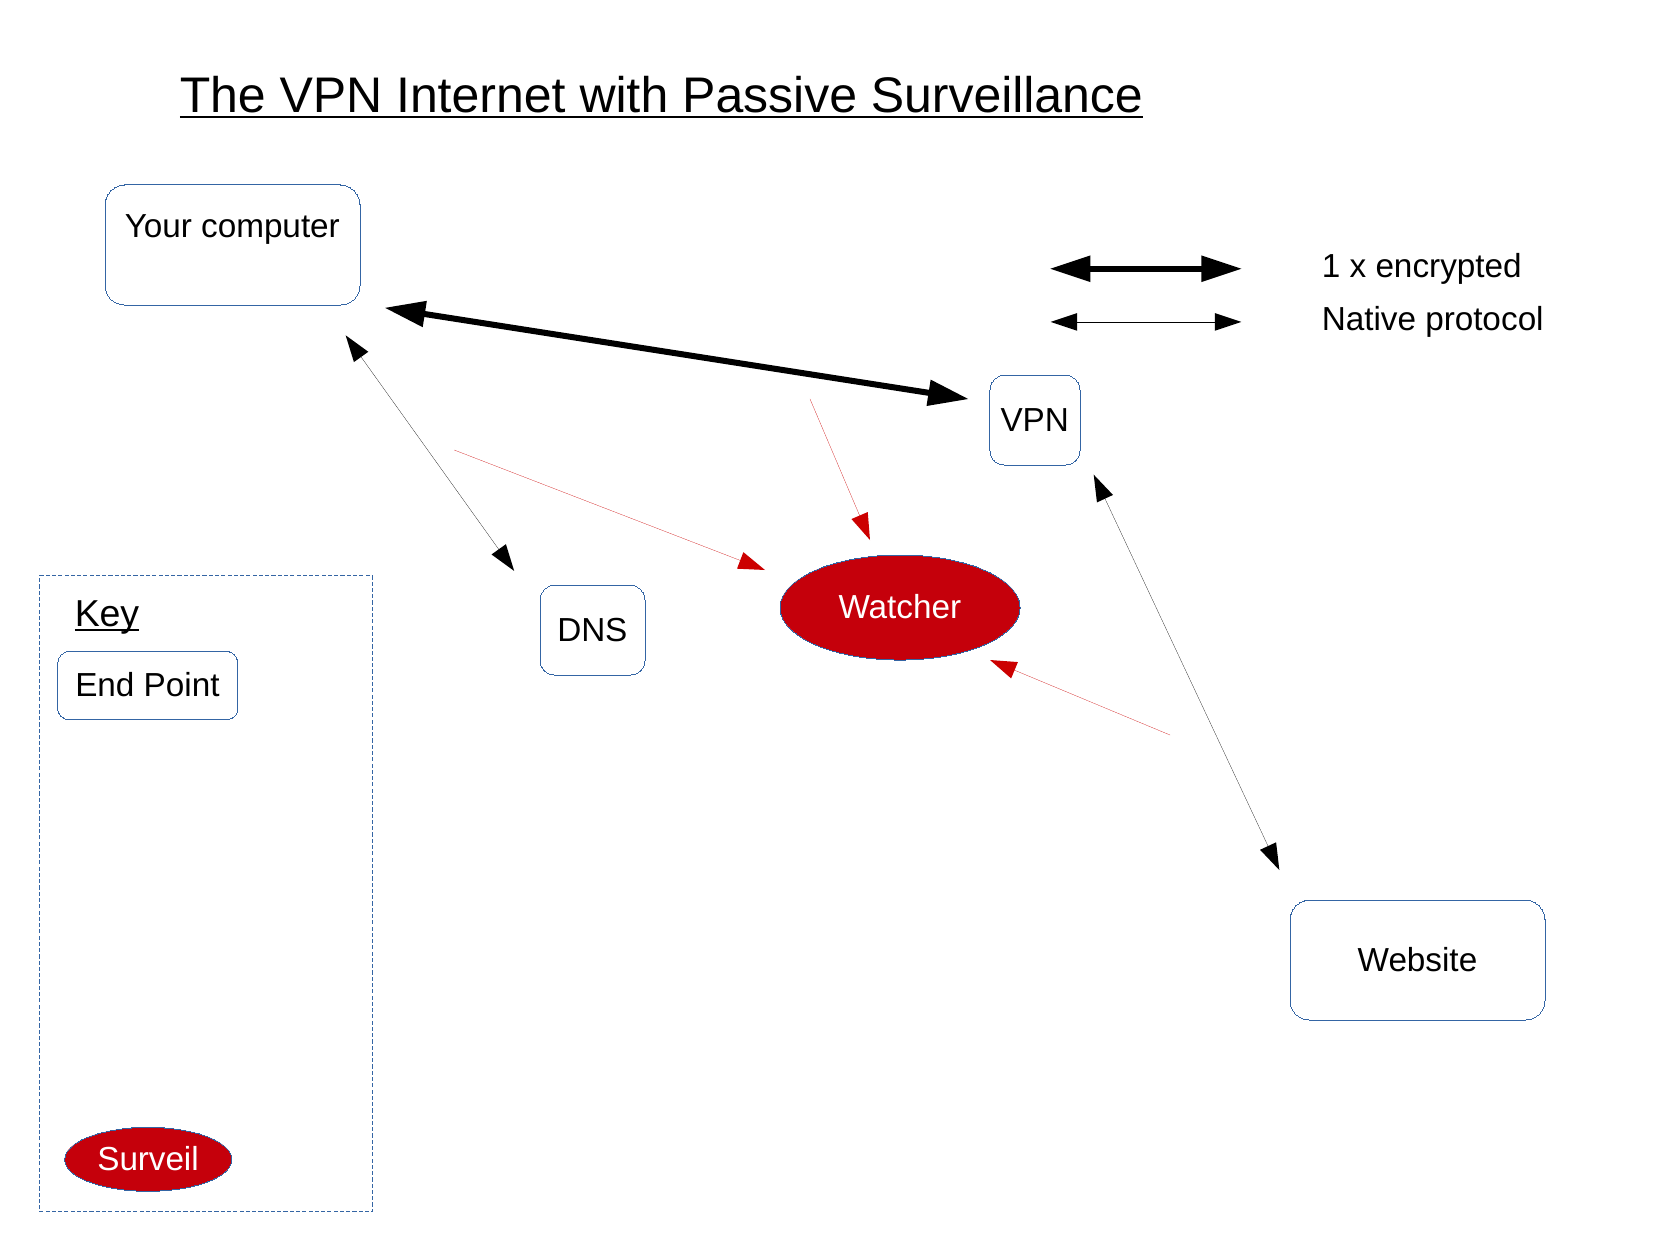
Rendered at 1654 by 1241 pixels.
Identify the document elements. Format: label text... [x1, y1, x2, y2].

text_box Key [60, 585, 166, 642]
text_box VPN [989, 375, 1081, 466]
text_box End Point [57, 651, 238, 720]
text_box Native protocol [1307, 293, 1560, 346]
text_box DNS [540, 585, 646, 676]
text_box [39, 575, 373, 1212]
text_box Surveil [64, 1127, 232, 1192]
text_box Watcher [780, 555, 1021, 661]
text_box The VPN Internet with Passive Surveillance [165, 60, 1159, 131]
text_box 1 x encrypted [1307, 240, 1537, 293]
text_box Your computer [105, 184, 361, 306]
text_box Website [1290, 900, 1546, 1021]
